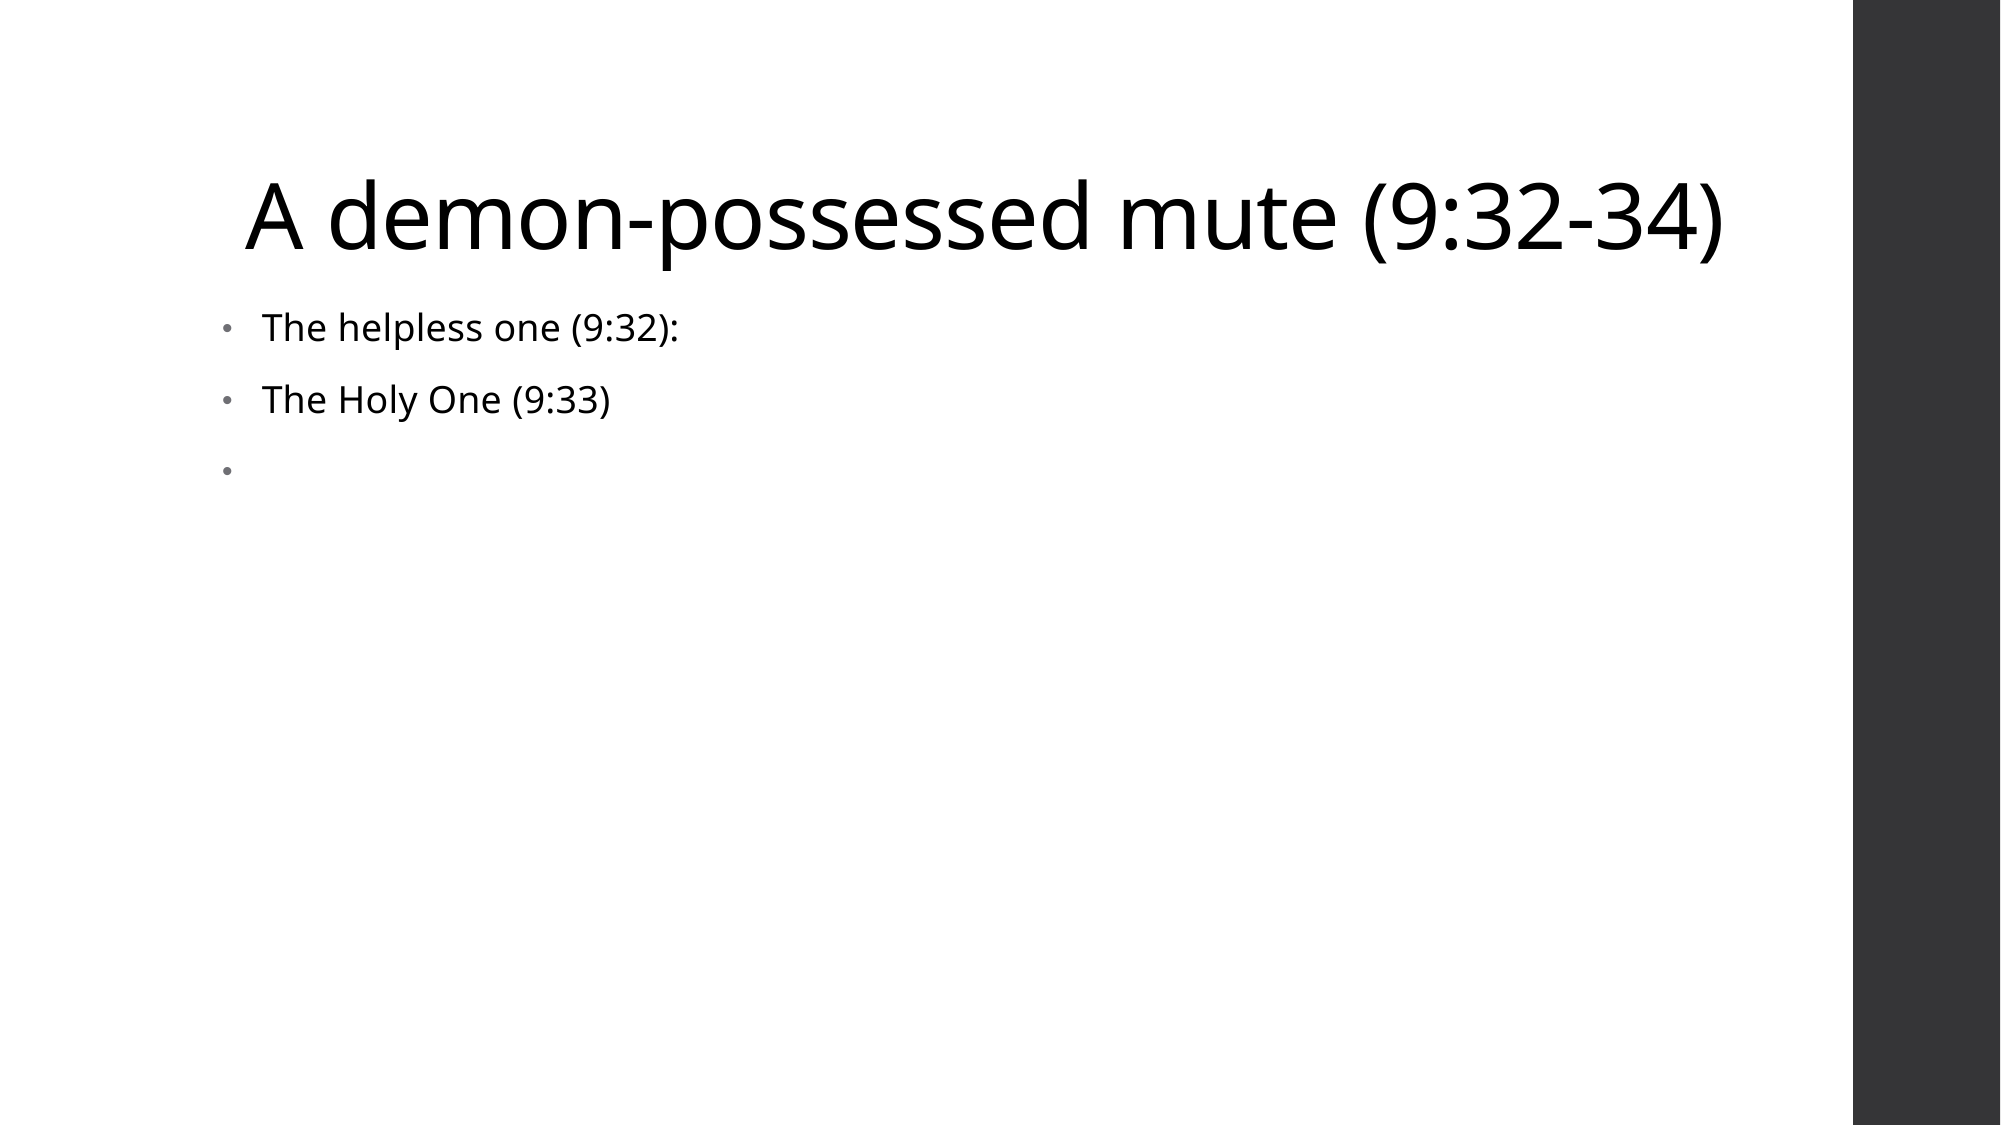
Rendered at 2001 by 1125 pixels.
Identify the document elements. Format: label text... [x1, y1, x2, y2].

title A demon-possessed mute (9:32-34) [206, 60, 1797, 278]
list The helpless one (9:32): The Holy One (9:33) [206, 299, 1617, 1014]
